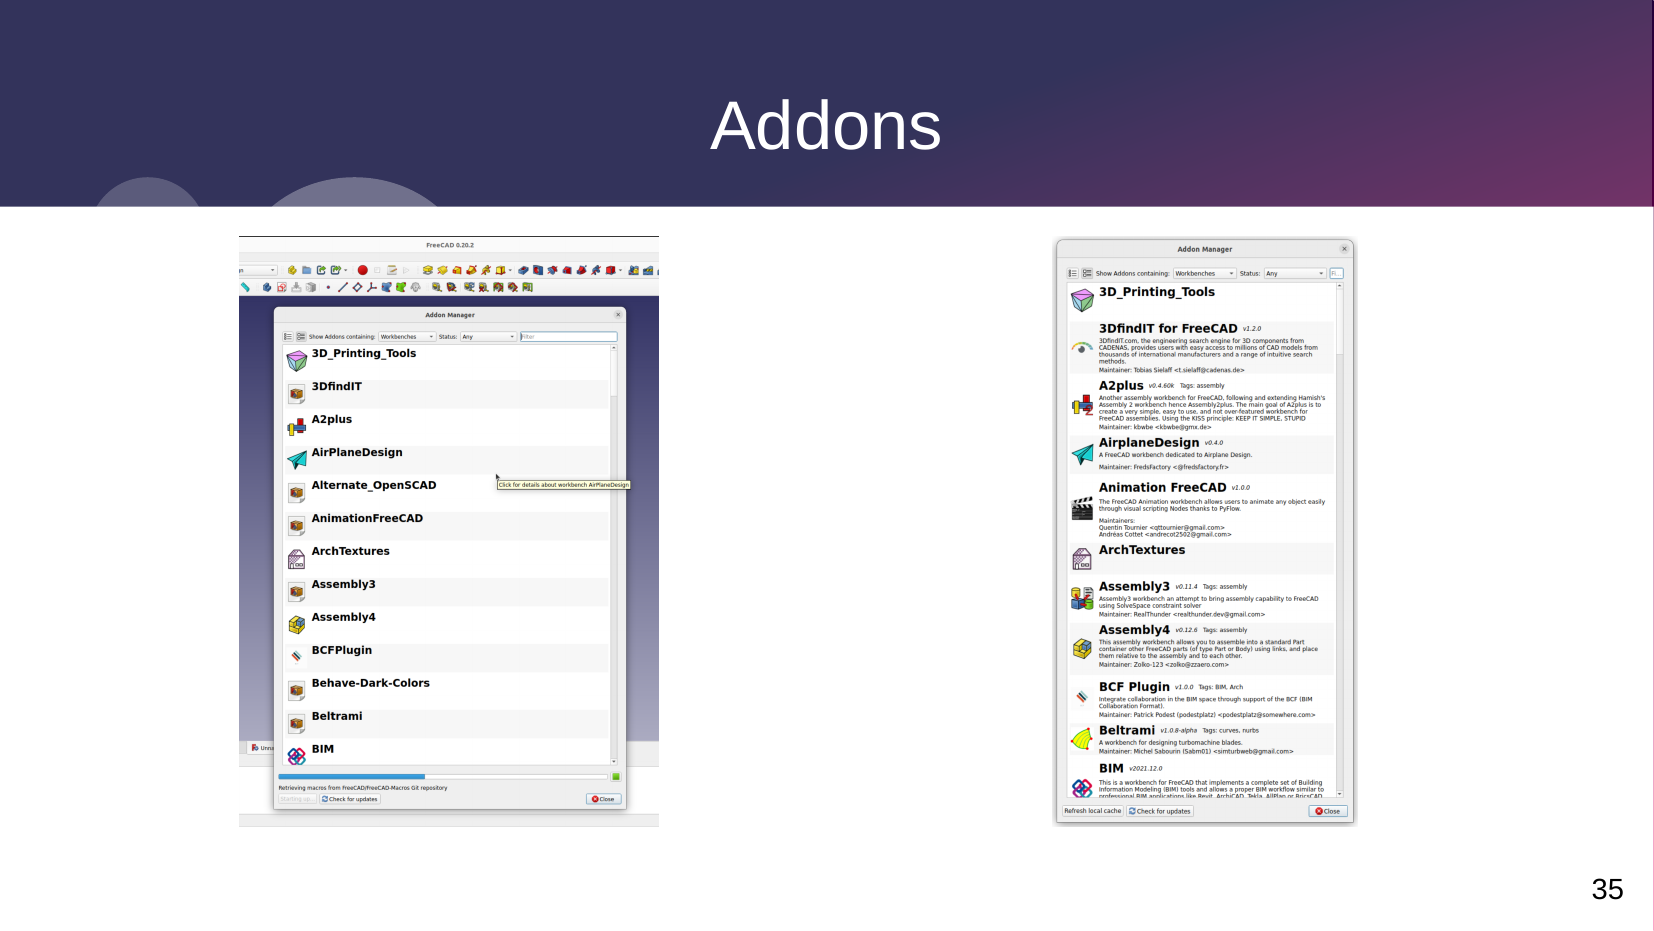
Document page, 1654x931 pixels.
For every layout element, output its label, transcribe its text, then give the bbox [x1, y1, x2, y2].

title Addons [88, 44, 1565, 207]
picture [1052, 236, 1358, 827]
picture [239, 236, 659, 827]
